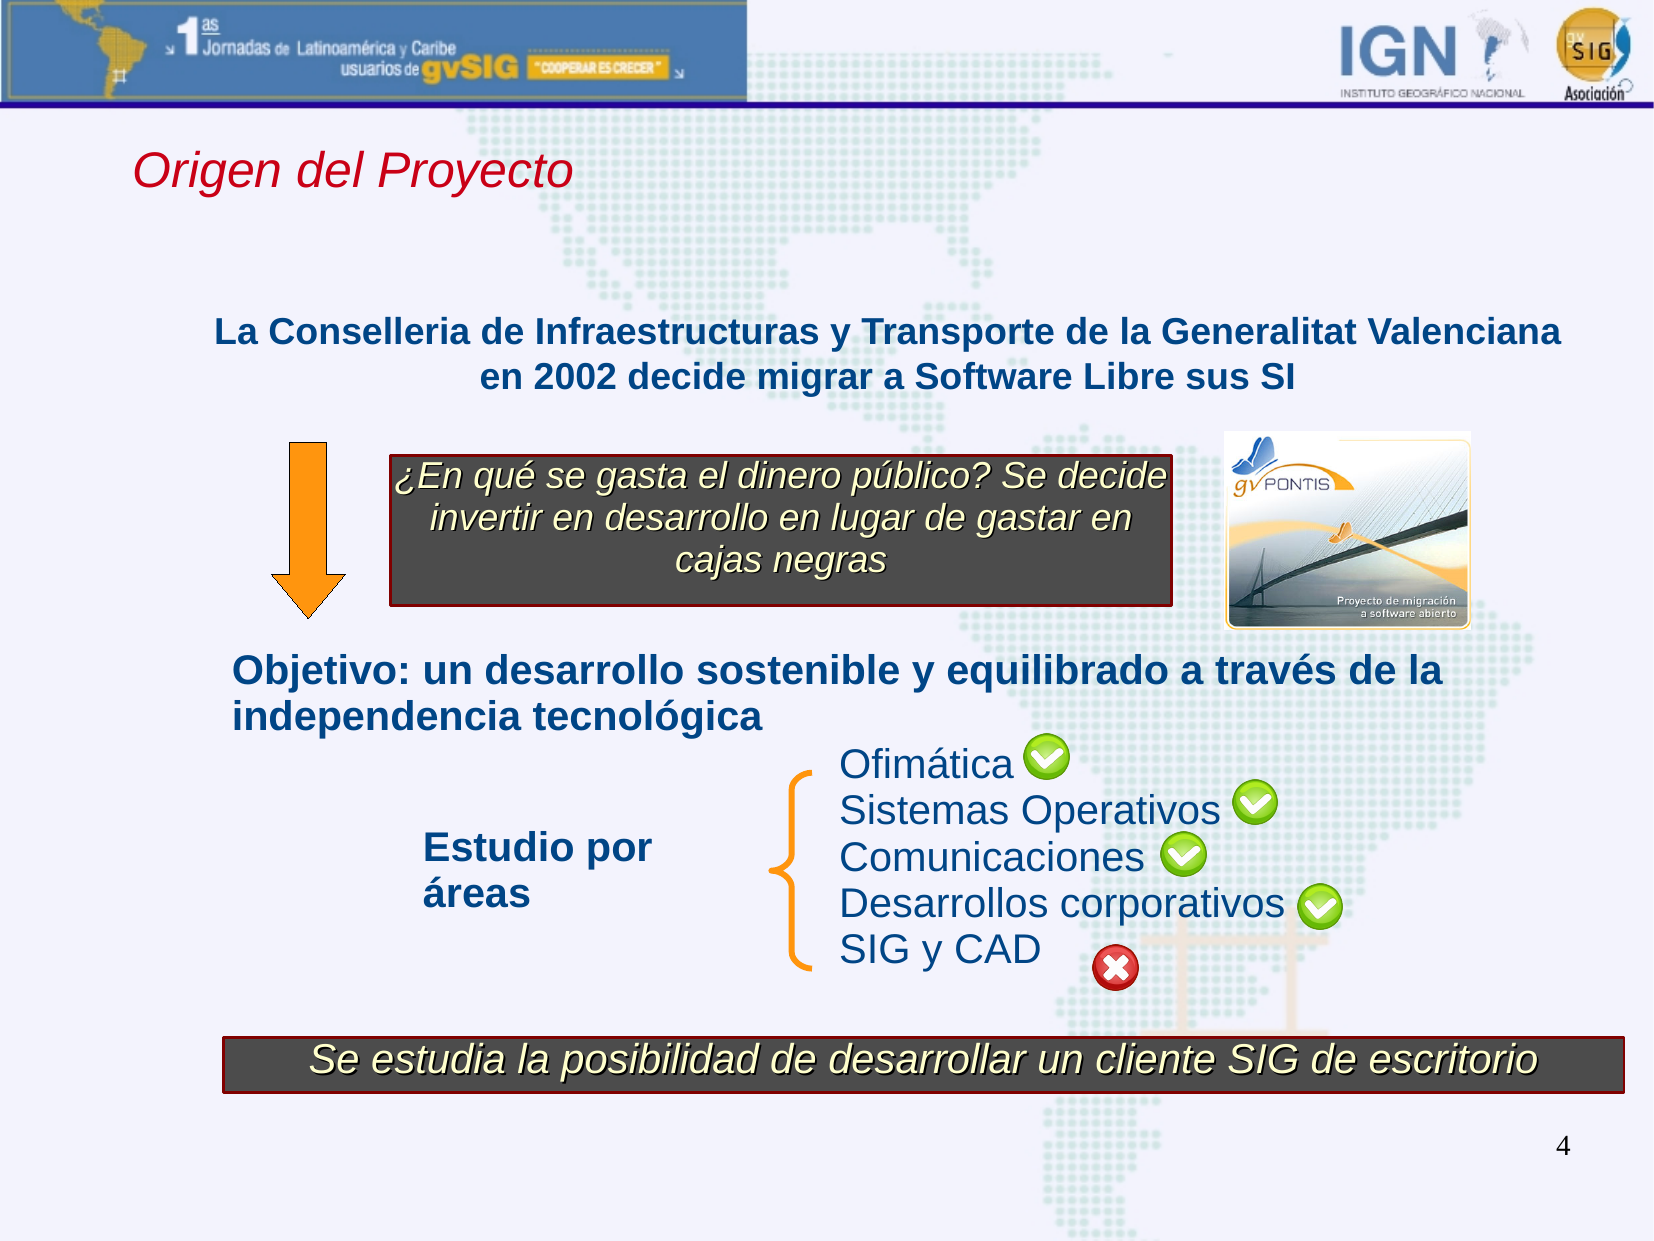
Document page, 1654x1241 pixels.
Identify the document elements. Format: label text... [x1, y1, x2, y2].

text_box Se estudia la posibilidad de desarrollar un cliente SIG de escritorio [223, 1037, 1625, 1093]
text_box Ofimática Sistemas Operativos Comunicaciones Desarrollos corporativos SIG y CAD [750, 733, 1312, 1008]
text_box La Conselleria de Infraestructuras y Transporte de la Generalitat Valenciana en 2002 decide migrar a Software Libre sus SI [199, 300, 1617, 428]
picture [0, 0, 1654, 1241]
text_box ¿En qué se gasta el dinero público? Se decide invertir en desarrollo en lugar de gastar en cajas negras [390, 455, 1172, 606]
text_box Objetivo: un desarrollo sostenible y equilibrado a través de la independencia tecnológica [217, 639, 1593, 762]
text_box Estudio por áreas [408, 816, 782, 938]
text_box Origen del Proyecto [118, 134, 1639, 339]
text_box [170, 442, 1596, 669]
